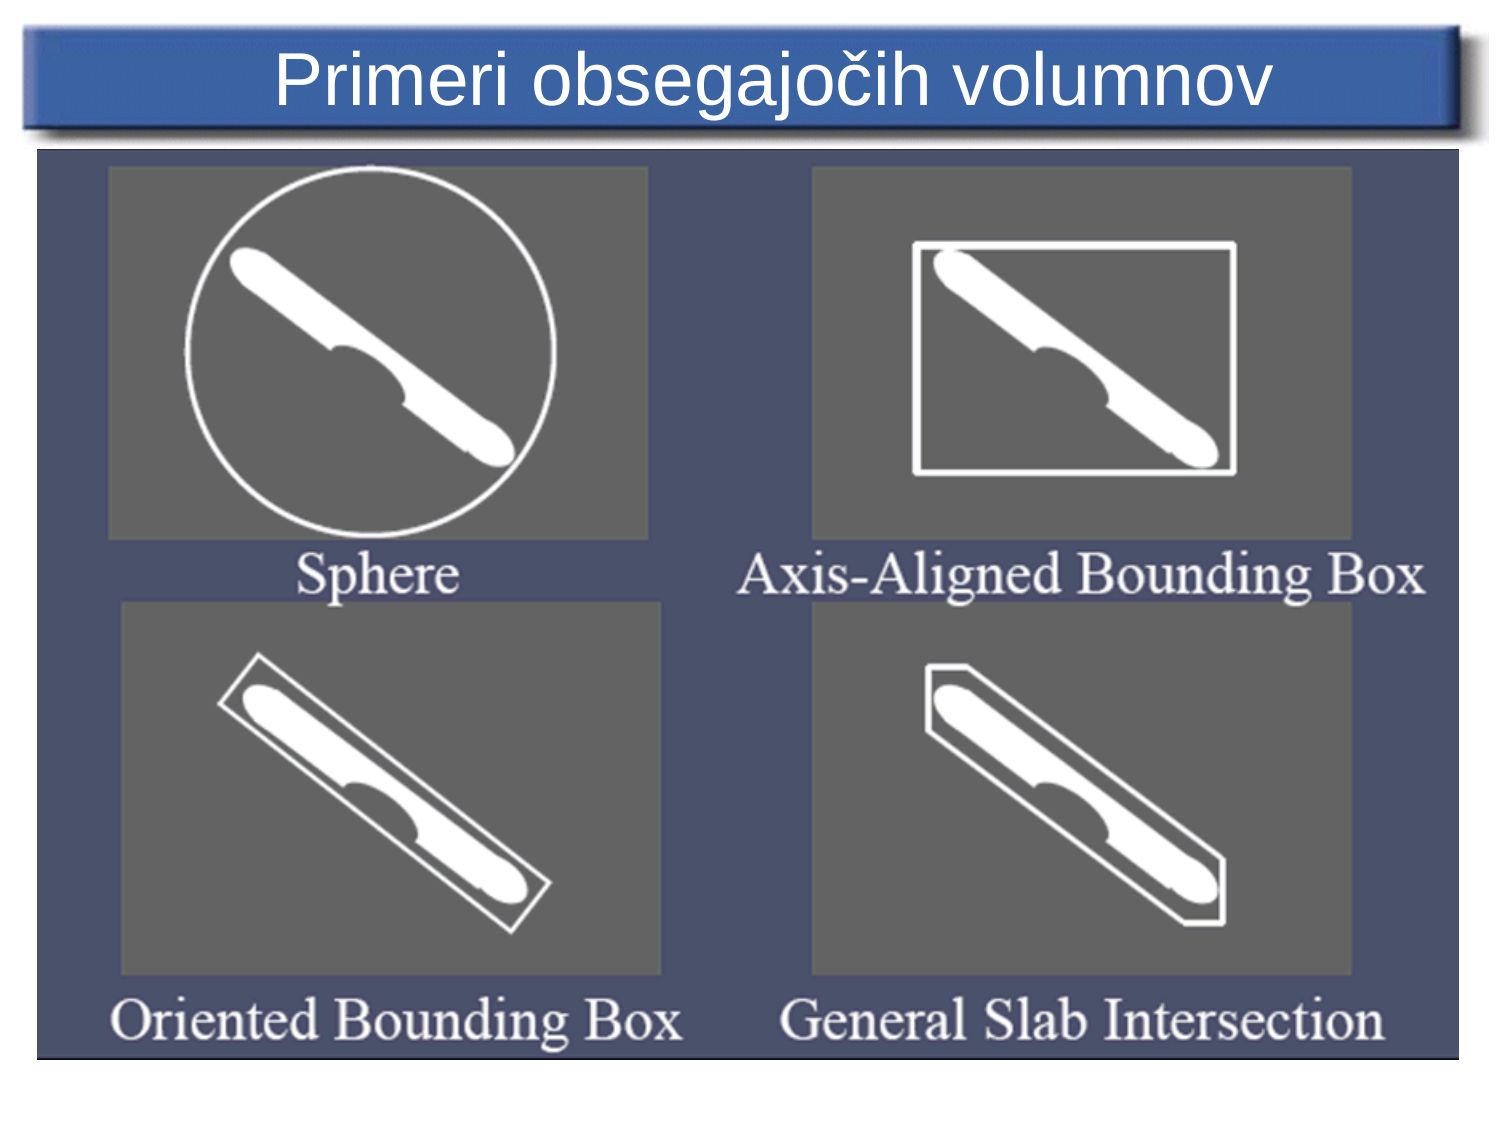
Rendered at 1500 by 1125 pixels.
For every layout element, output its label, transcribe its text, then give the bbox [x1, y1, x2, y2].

picture [21, 22, 1489, 1060]
text_box Primeri obsegajočih volumnov [258, 22, 1290, 129]
